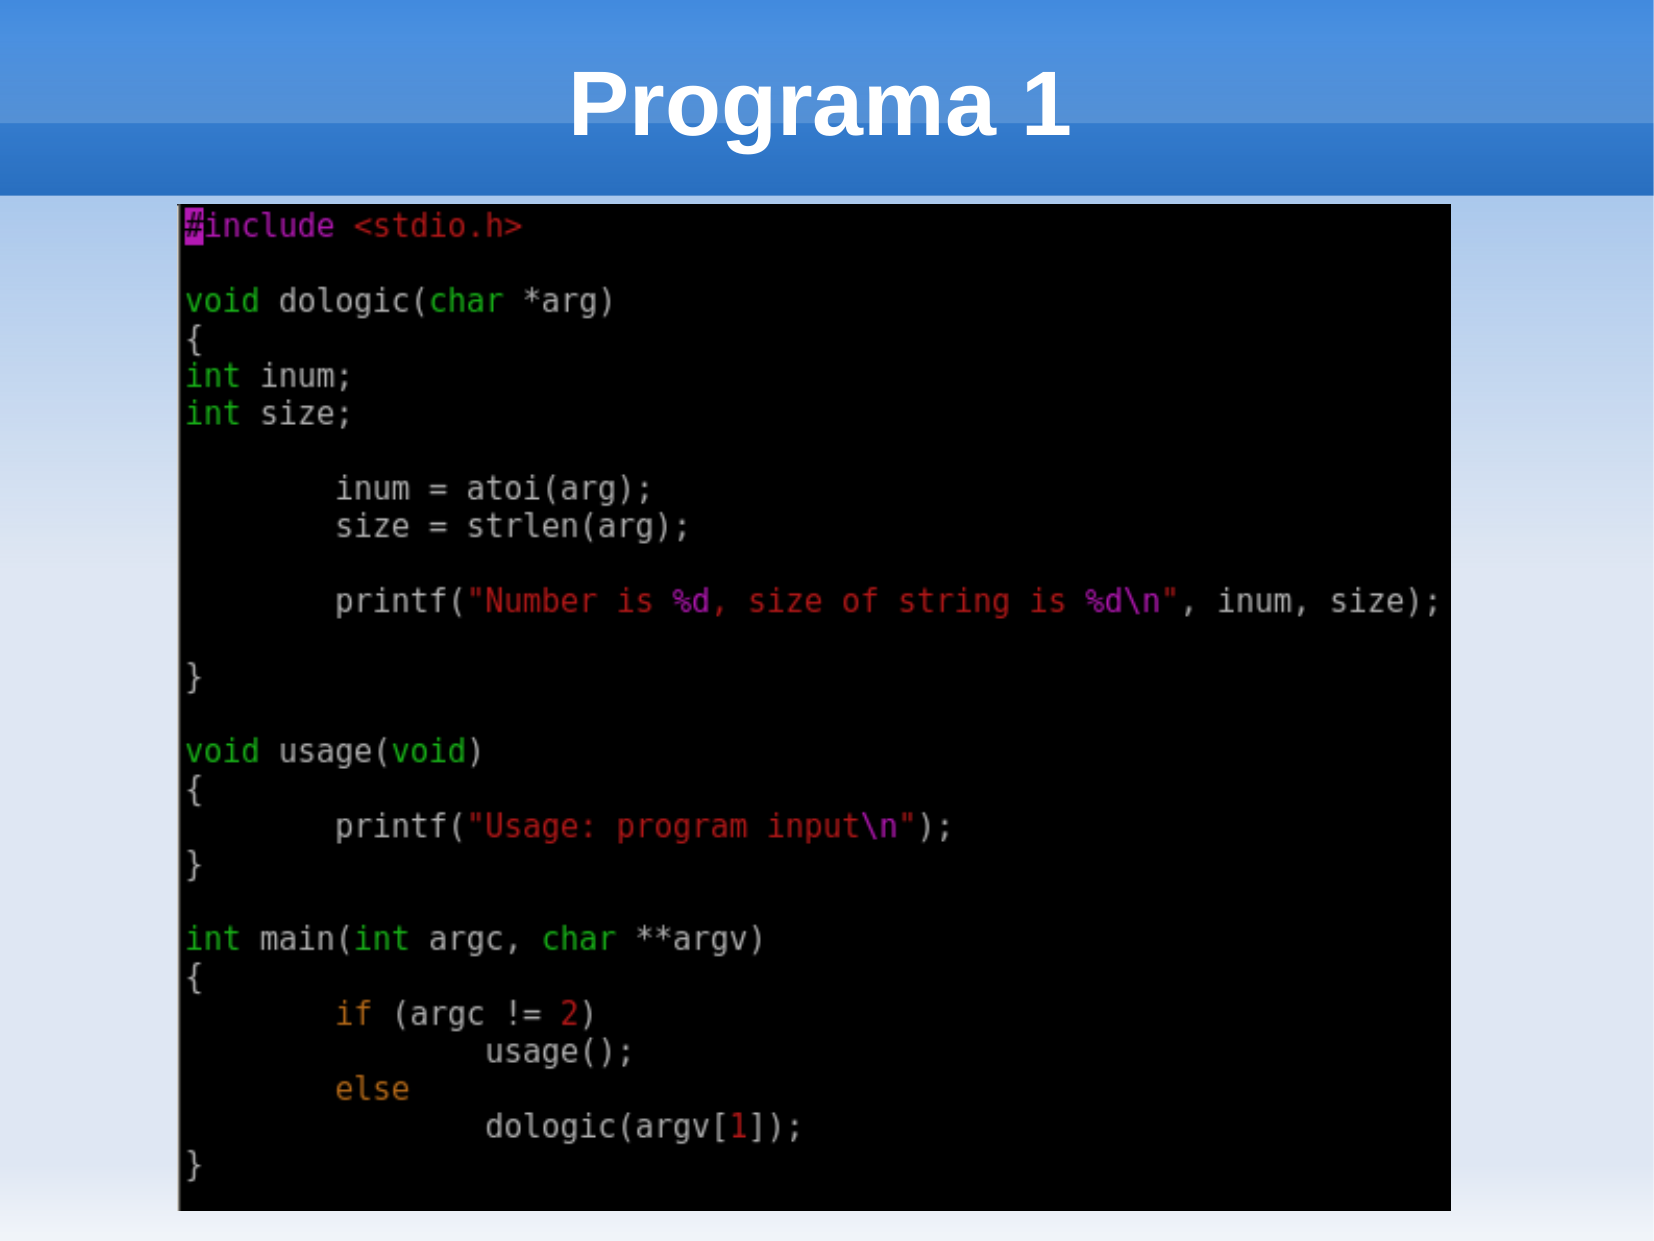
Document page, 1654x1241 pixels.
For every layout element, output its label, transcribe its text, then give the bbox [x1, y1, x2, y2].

title Programa 1 [76, 7, 1565, 200]
picture [0, 0, 1654, 1241]
